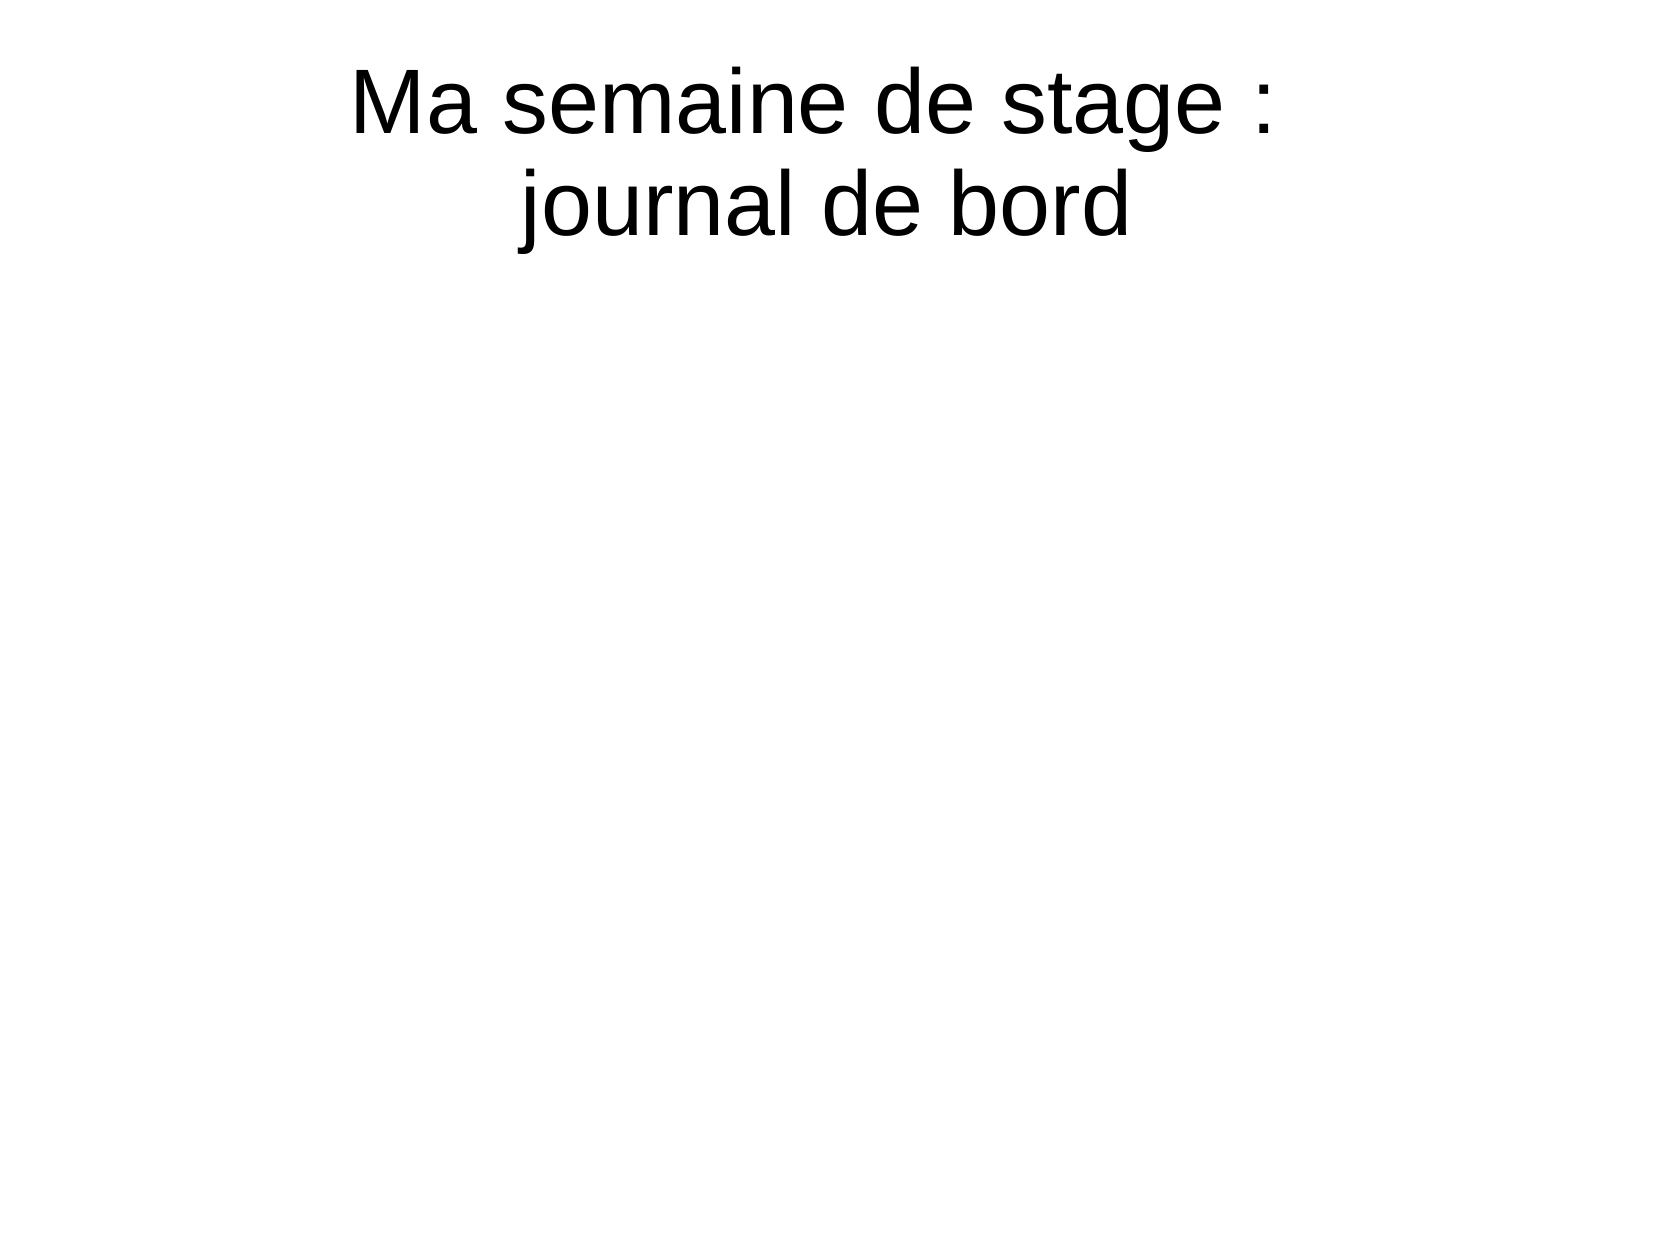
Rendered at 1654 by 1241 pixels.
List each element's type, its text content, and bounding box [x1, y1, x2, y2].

title Ma semaine de stage : journal de bord [82, 49, 1571, 257]
